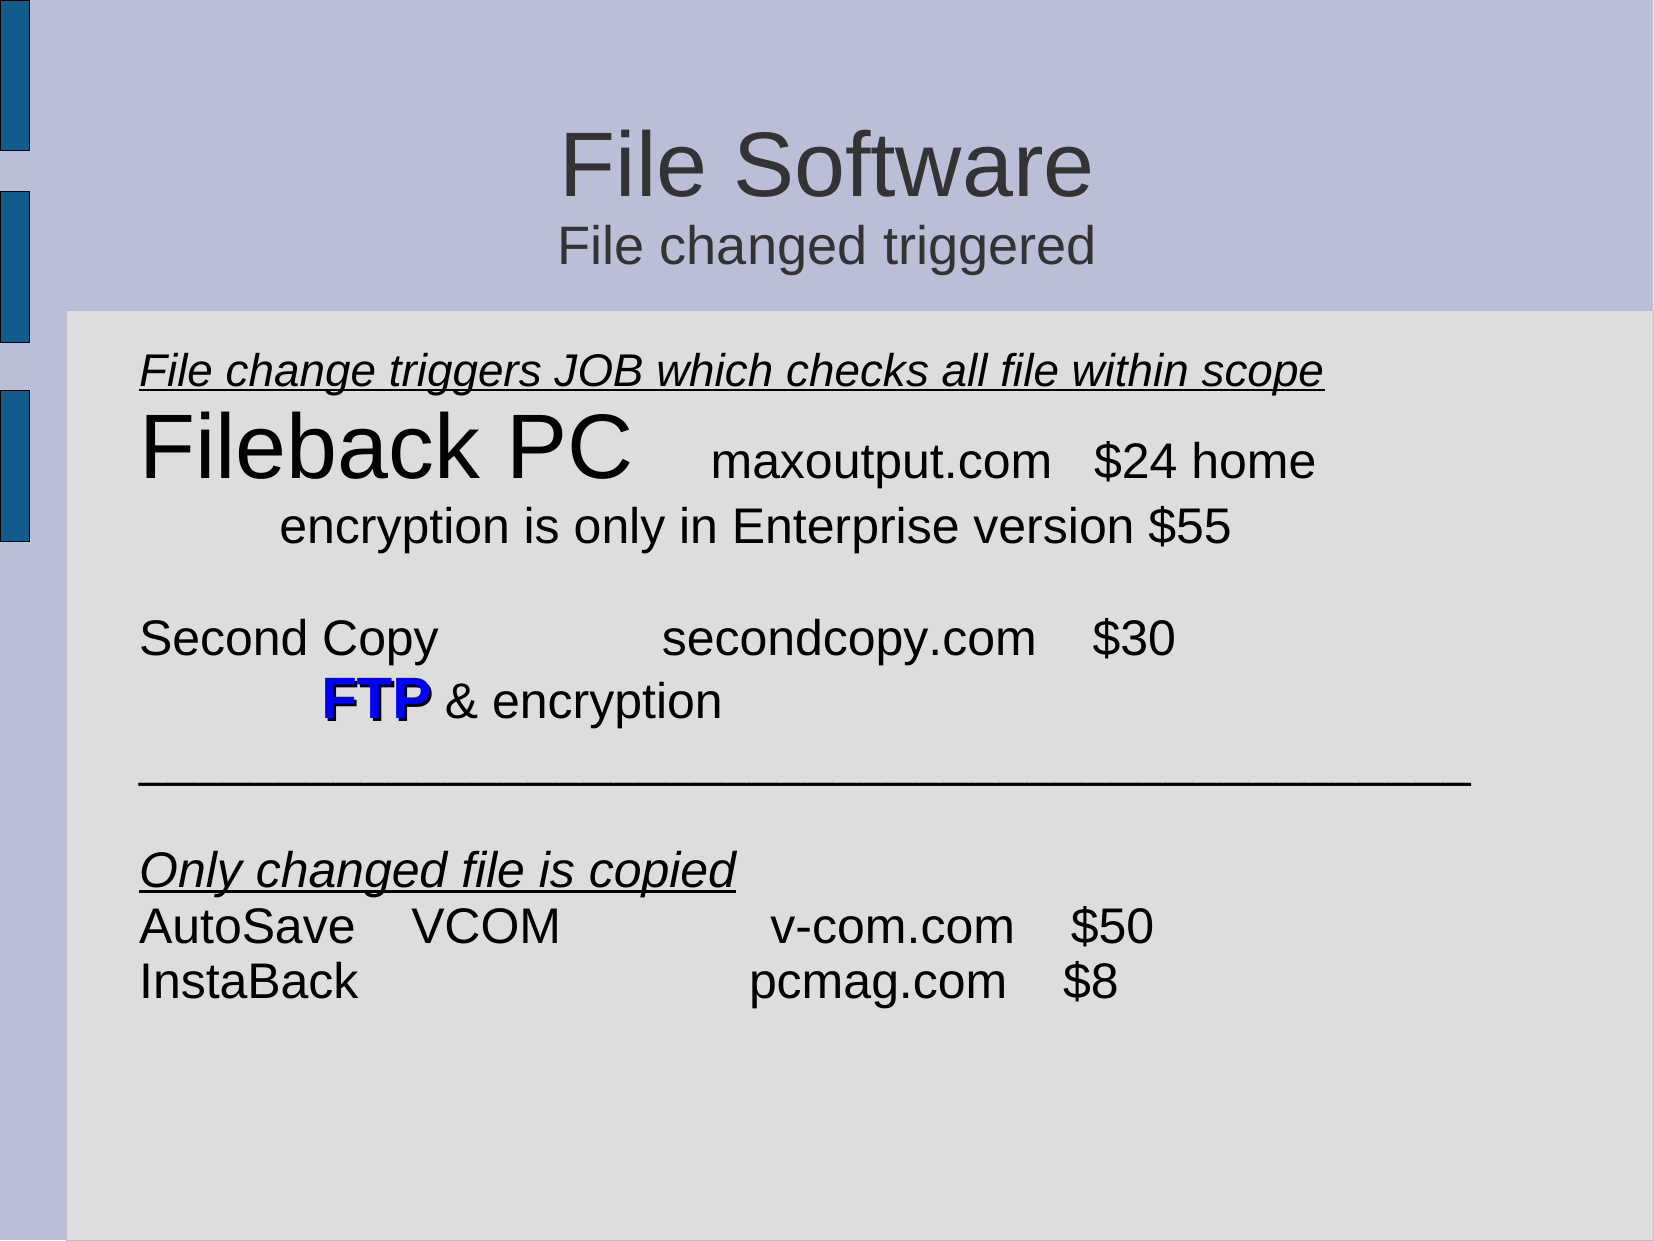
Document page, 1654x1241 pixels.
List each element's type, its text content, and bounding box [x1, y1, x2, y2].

title File Software File changed triggered [121, 91, 1534, 299]
list File change triggers JOB which checks all file within scope Fileback PC maxoutput.com $24 home encryption is only in Enterprise version $55 Second Copy secondcopy.com $30 FTP & encryption ________________________________________________ Only changed file is copied AutoSave VCOM v-com.com $50 InstaBack pcmag.com $8 [121, 344, 1534, 1127]
